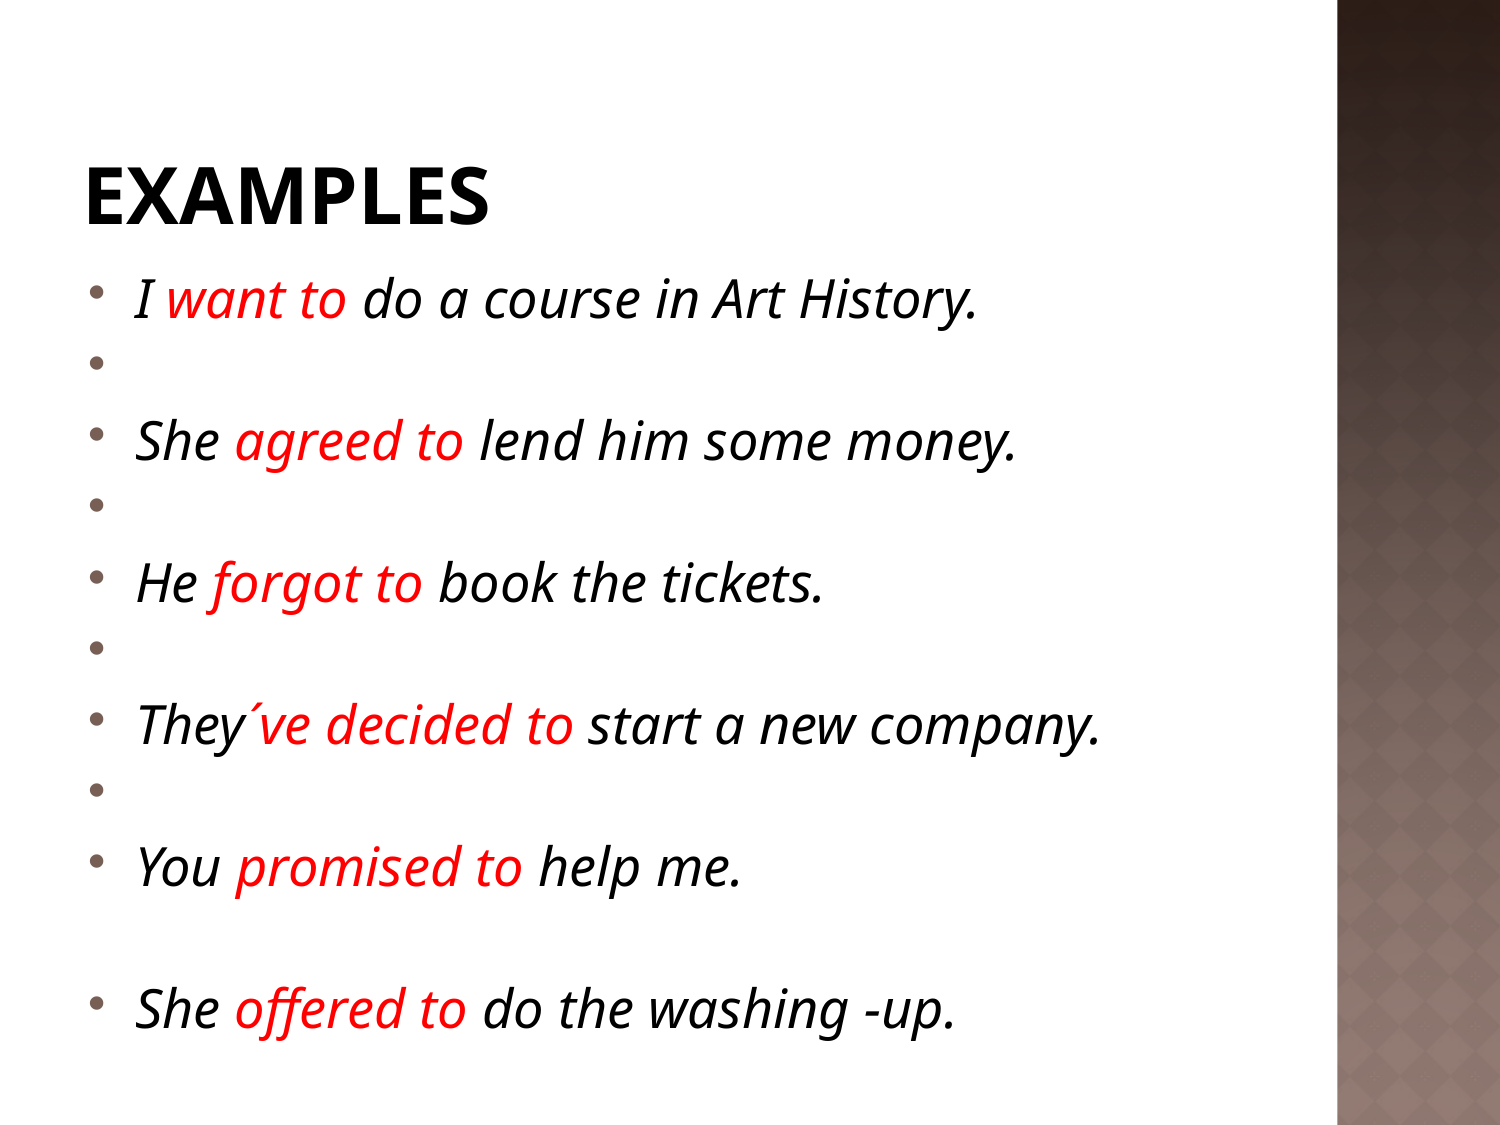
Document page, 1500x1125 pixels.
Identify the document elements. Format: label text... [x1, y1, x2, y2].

list I want to do a course in Art History. She agreed to lend him some money. He forgot to book the tickets. They´ve decided to start a new company. You promised to help me. She offered to do the washing -up. [75, 264, 1263, 1060]
title examples [75, 52, 1263, 240]
